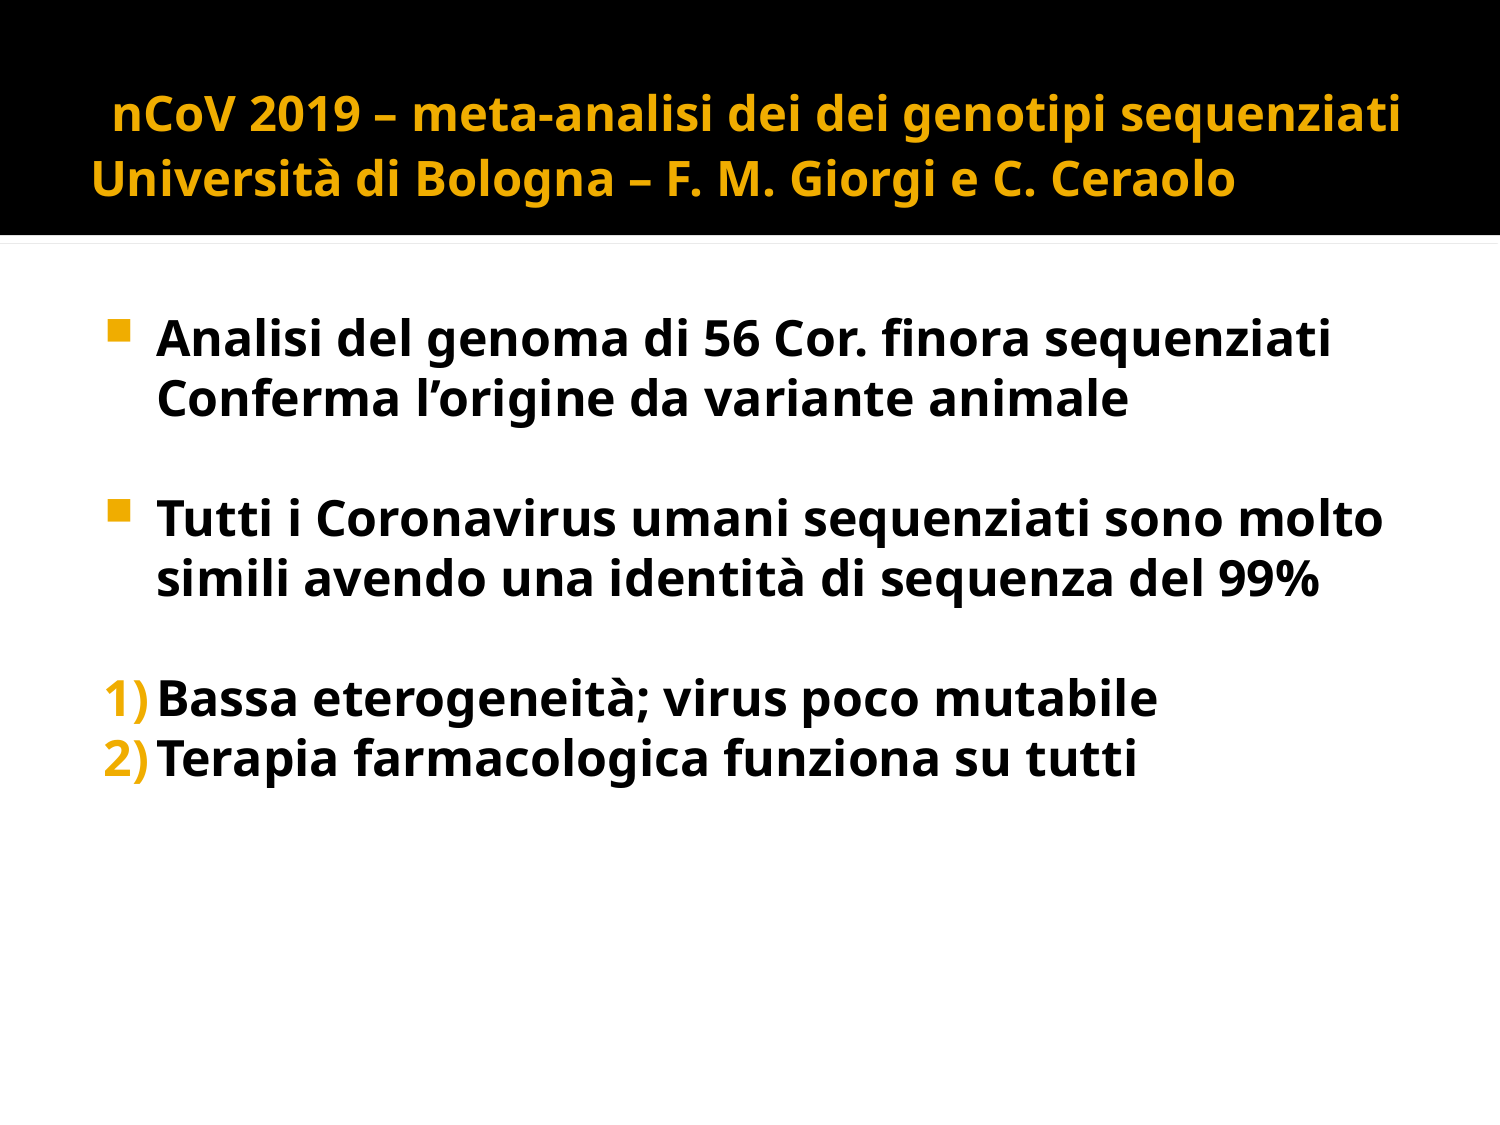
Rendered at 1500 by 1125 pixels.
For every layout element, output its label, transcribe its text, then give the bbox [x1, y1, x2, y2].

list Analisi del genoma di 56 Cor. finora sequenziati Conferma l’origine da variante animale Tutti i Coronavirus umani sequenziati sono molto simili avendo una identità di sequenza del 99% Bassa eterogeneità; virus poco mutabile Terapia farmacologica funziona su tutti [75, 291, 1425, 1050]
title nCoV 2019 – meta-analisi dei dei genotipi sequenziati Università di Bologna – F. M. Giorgi e C. Ceraolo [75, 25, 1425, 231]
